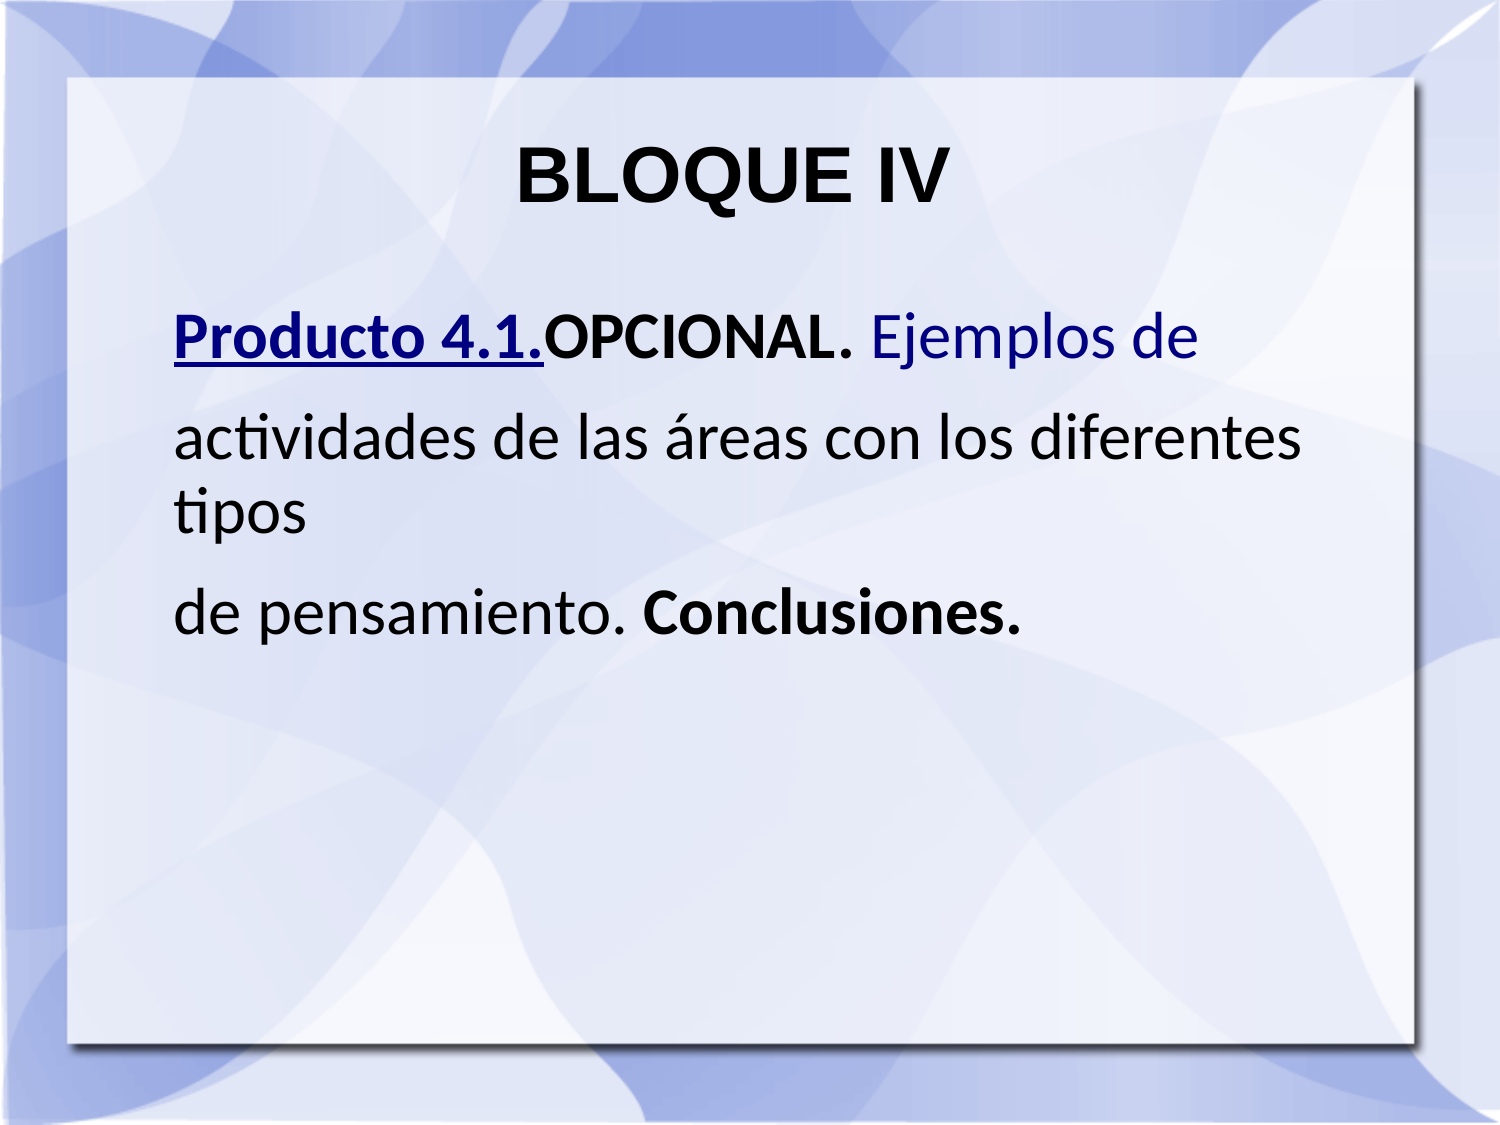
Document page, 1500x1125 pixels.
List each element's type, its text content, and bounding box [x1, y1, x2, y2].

picture [0, 0, 1500, 1125]
list Producto 4.1.OPCIONAL. Ejemplos de actividades de las áreas con los diferentes tipos de pensamiento. Conclusiones. [117, 294, 1412, 999]
title BLOQUE IV [75, 82, 1392, 270]
